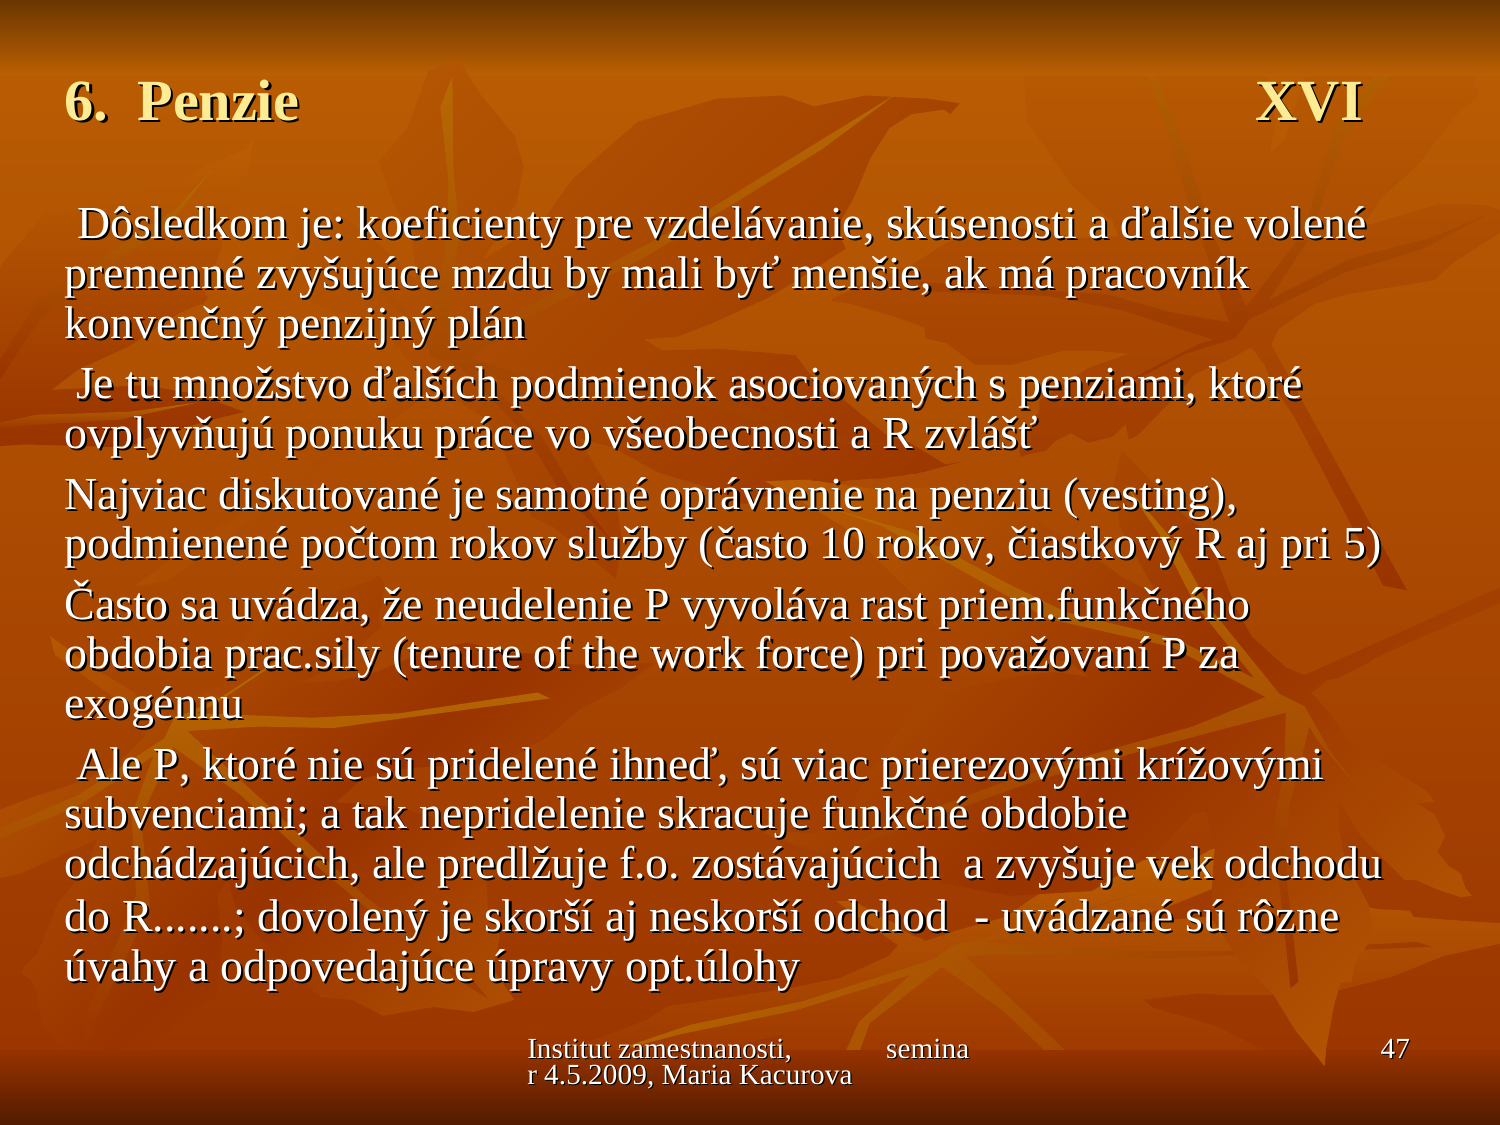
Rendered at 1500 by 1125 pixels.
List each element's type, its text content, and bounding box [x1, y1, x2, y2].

title 6. Penzie XVI [49, 54, 1413, 187]
list [49, 249, 1425, 1001]
text_box Dôsledkom je: koeficienty pre vzdelávanie, skúsenosti a ďalšie volené premenné zvyšujúce mzdu by mali byť menšie, ak má pracovník konvenčný penzijný plán Je tu množstvo ďalších podmienok asociovaných s penziami, ktoré ovplyvňujú ponuku práce vo všeobecnosti a R zvlášť Najviac diskutované je samotné oprávnenie na penziu (vesting), podmienené počtom rokov služby (často 10 rokov, čiastkový R aj pri 5) Často sa uvádza, že neudelenie P vyvoláva rast priem.funkčného obdobia prac.sily (tenure of the work force) pri považovaní P za exogénnu Ale P, ktoré nie sú pridelené ihneď, sú viac prierezovými krížovými subvenciami; a tak nepridelenie skracuje funkčné obdobie odchádzajúcich, ale predlžuje f.o. zostávajúcich a zvyšuje vek odchodu do R.......; dovolený je skorší aj neskorší odchod - uvádzané sú rôzne úvahy a odpovedajúce úpravy opt.úlohy [49, 187, 1413, 1000]
